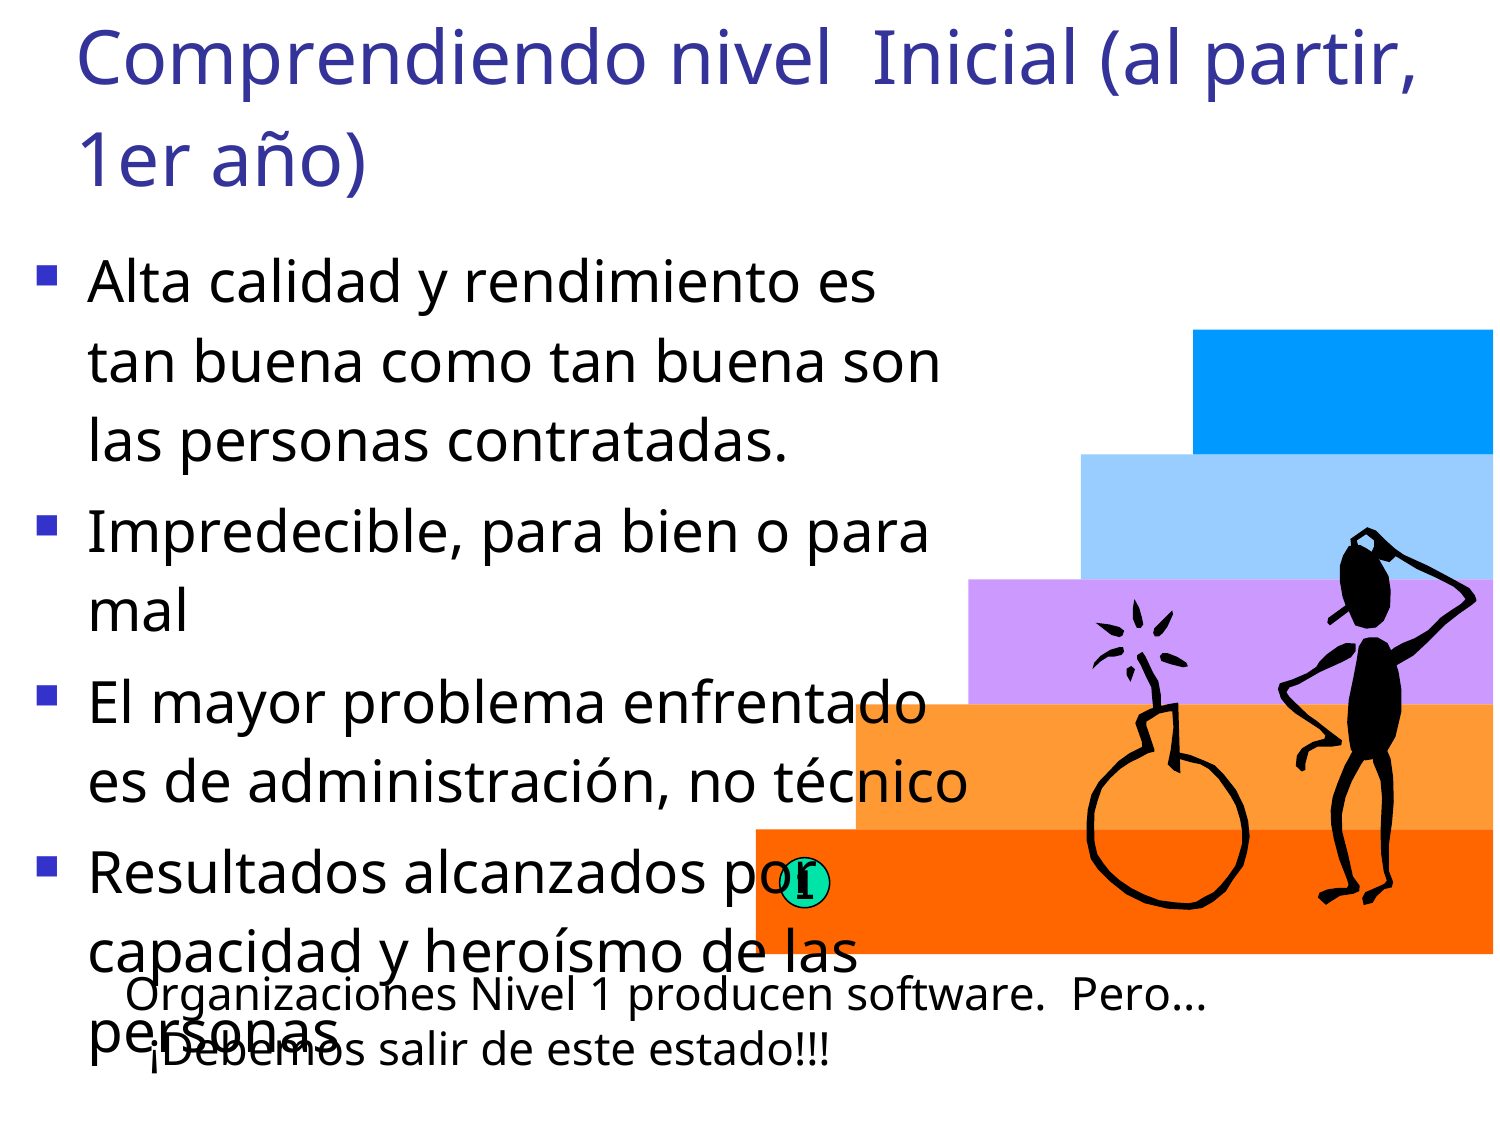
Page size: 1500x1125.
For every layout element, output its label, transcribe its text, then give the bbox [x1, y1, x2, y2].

list Alta calidad y rendimiento es tan buena como tan buena son las personas contratadas. Impredecible, para bien o para mal El mayor problema enfrentado es de administración, no técnico Resultados alcanzados por capacidad y heroísmo de las personas [33, 240, 983, 984]
text_box [983, 329, 1494, 955]
chart [1086, 527, 1477, 910]
title Comprendiendo nivel Inicial (al partir, 1er año) [75, 23, 1449, 190]
text_box Organizaciones Nivel 1 producen software. Pero... ¡Debemos salir de este estado!!! [109, 956, 1500, 1083]
